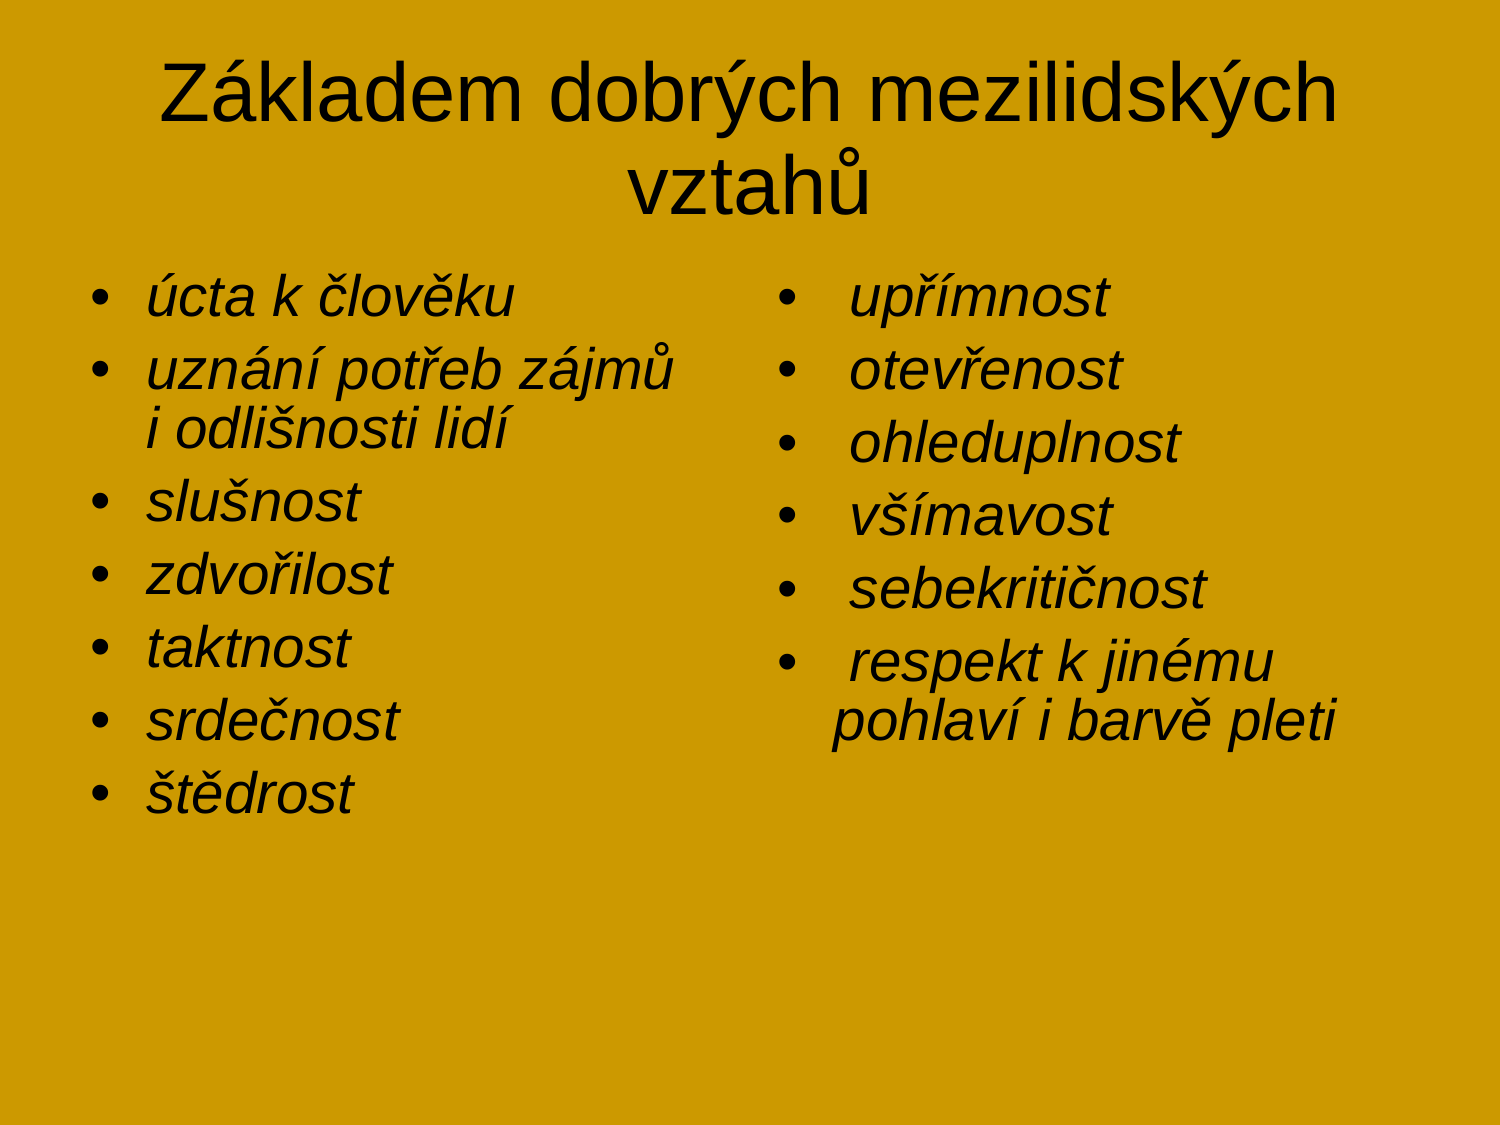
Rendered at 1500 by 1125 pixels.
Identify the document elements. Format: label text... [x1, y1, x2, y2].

list úcta k člověku uznání potřeb zájmů i odlišnosti lidí slušnost zdvořilost taktnost srdečnost štědrost [75, 262, 738, 1006]
list upřímnost otevřenost ohleduplnost všímavost sebekritičnost respekt k jinému pohlaví i barvě pleti [762, 262, 1426, 1006]
title Základem dobrých mezilidských vztahů [75, 31, 1426, 247]
